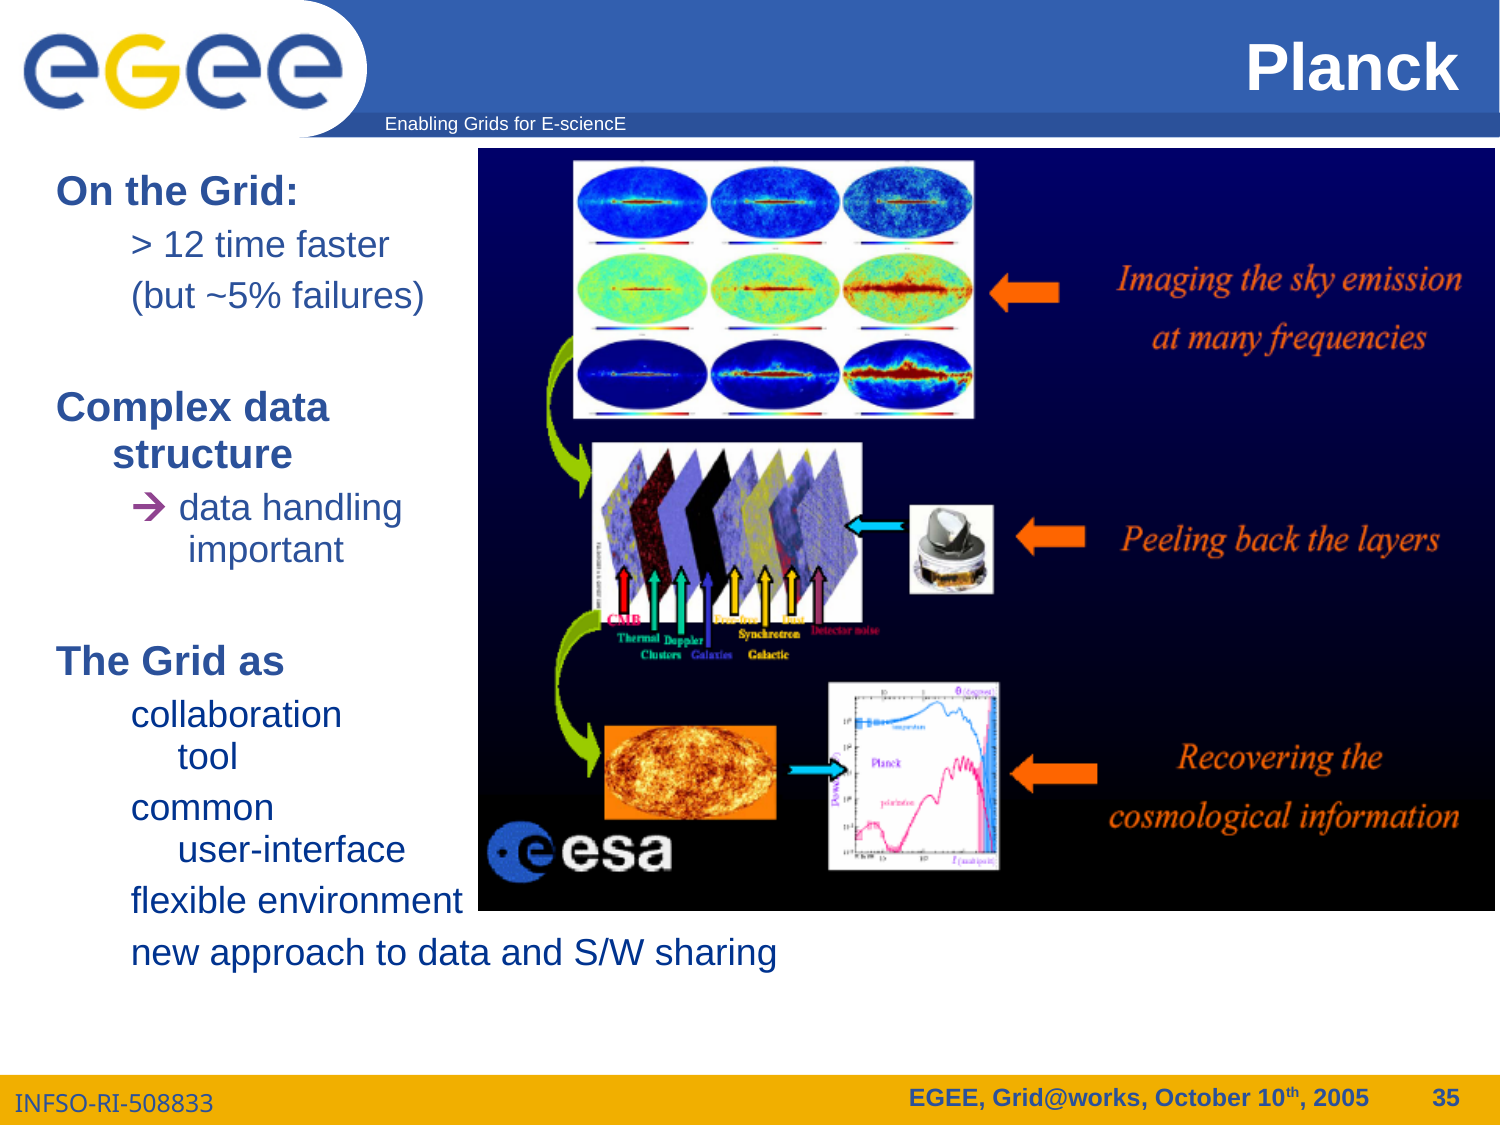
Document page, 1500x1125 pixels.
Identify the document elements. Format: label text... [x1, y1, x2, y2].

picture [18, 30, 349, 112]
picture [478, 148, 1495, 911]
list On the Grid: > 12 time faster (but ~5% failures) Complex data structure  data handling important The Grid as collaboration tool common user-interface flexible environment new approach to data and S/W sharing [41, 159, 1451, 1087]
title Planck [369, 10, 1475, 124]
